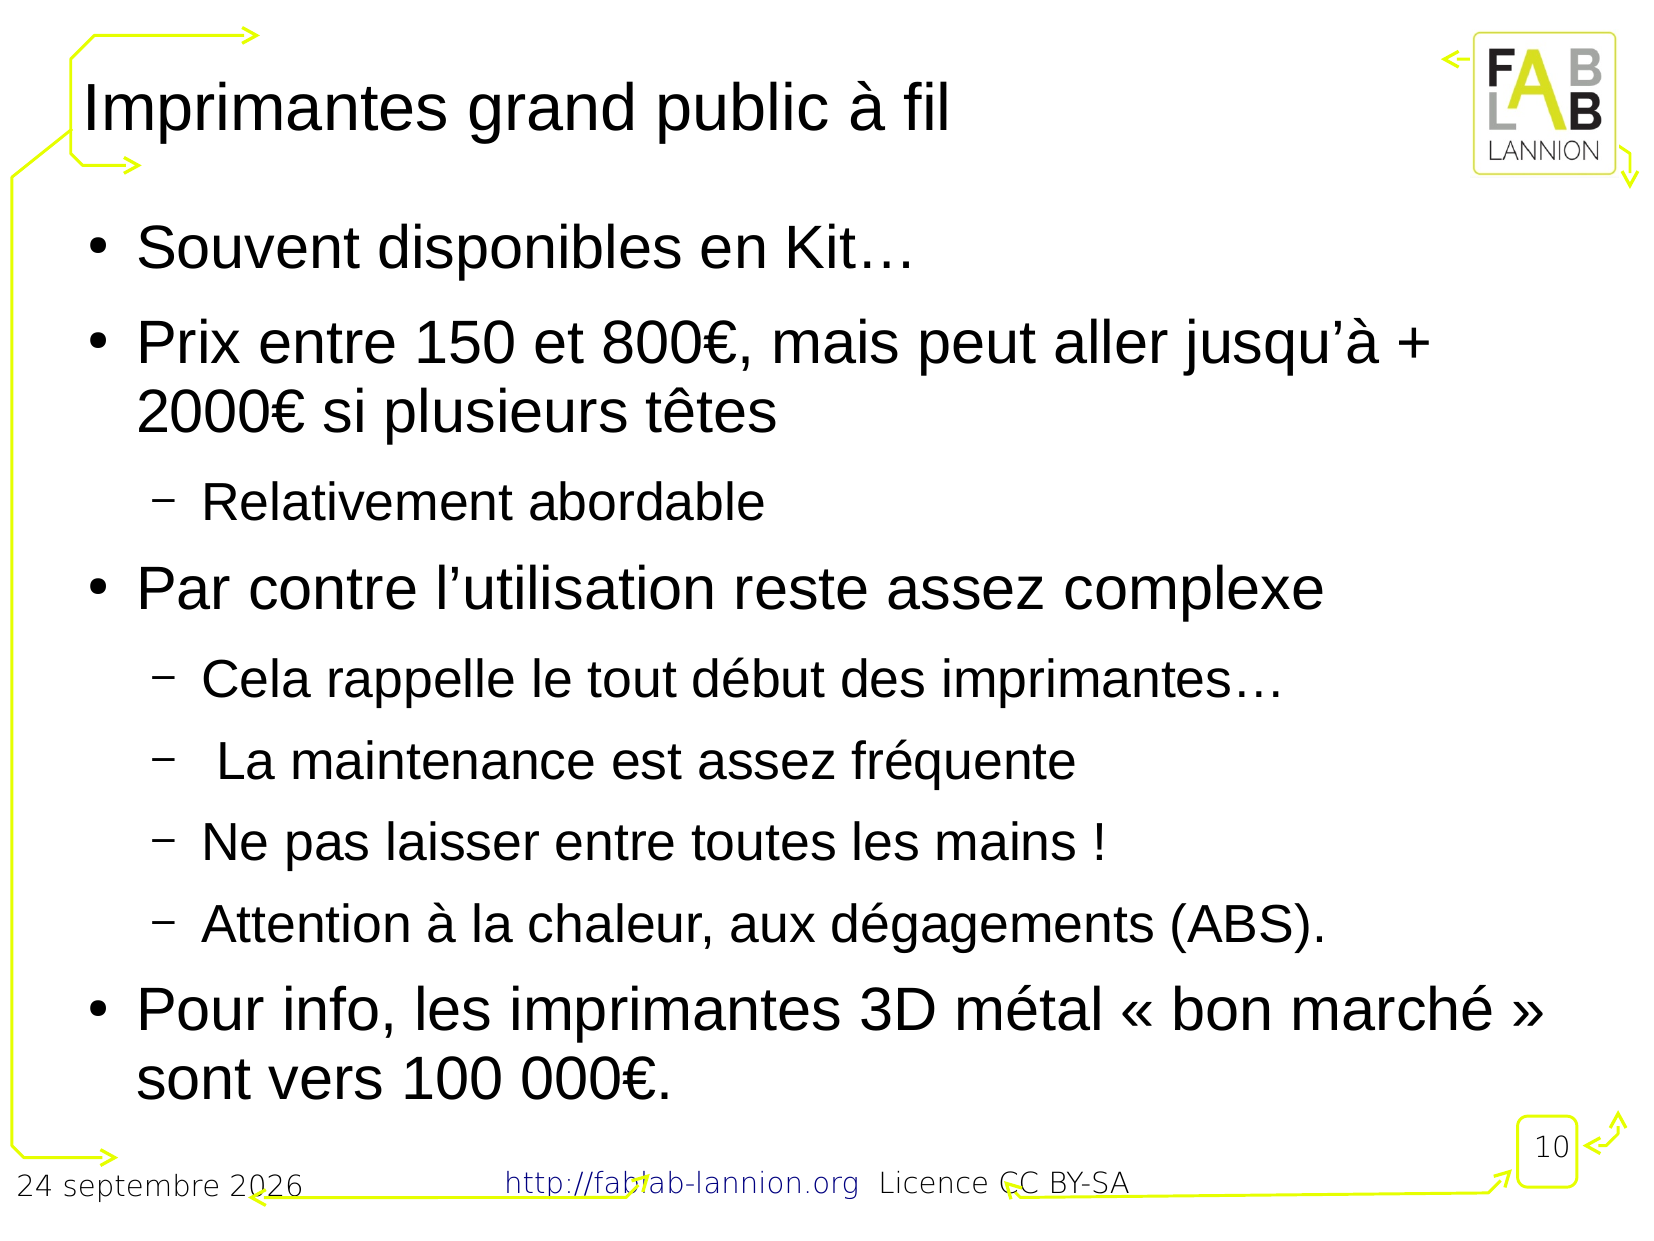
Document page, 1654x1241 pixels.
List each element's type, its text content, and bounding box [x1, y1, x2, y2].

title Imprimantes grand public à fil [82, 49, 1441, 166]
picture [1470, 29, 1619, 178]
list Souvent disponibles en Kit… Prix entre 150 et 800€, mais peut aller jusqu’à + 2000€ si plusieurs têtes Relativement abordable Par contre l’utilisation reste assez complexe Cela rappelle le tout début des imprimantes… La maintenance est assez fréquente Ne pas laisser entre toutes les mains ! Attention à la chaleur, aux dégagements (ABS). Pour info, les imprimantes 3D métal « bon marché » sont vers 100 000€. [70, 212, 1560, 1123]
